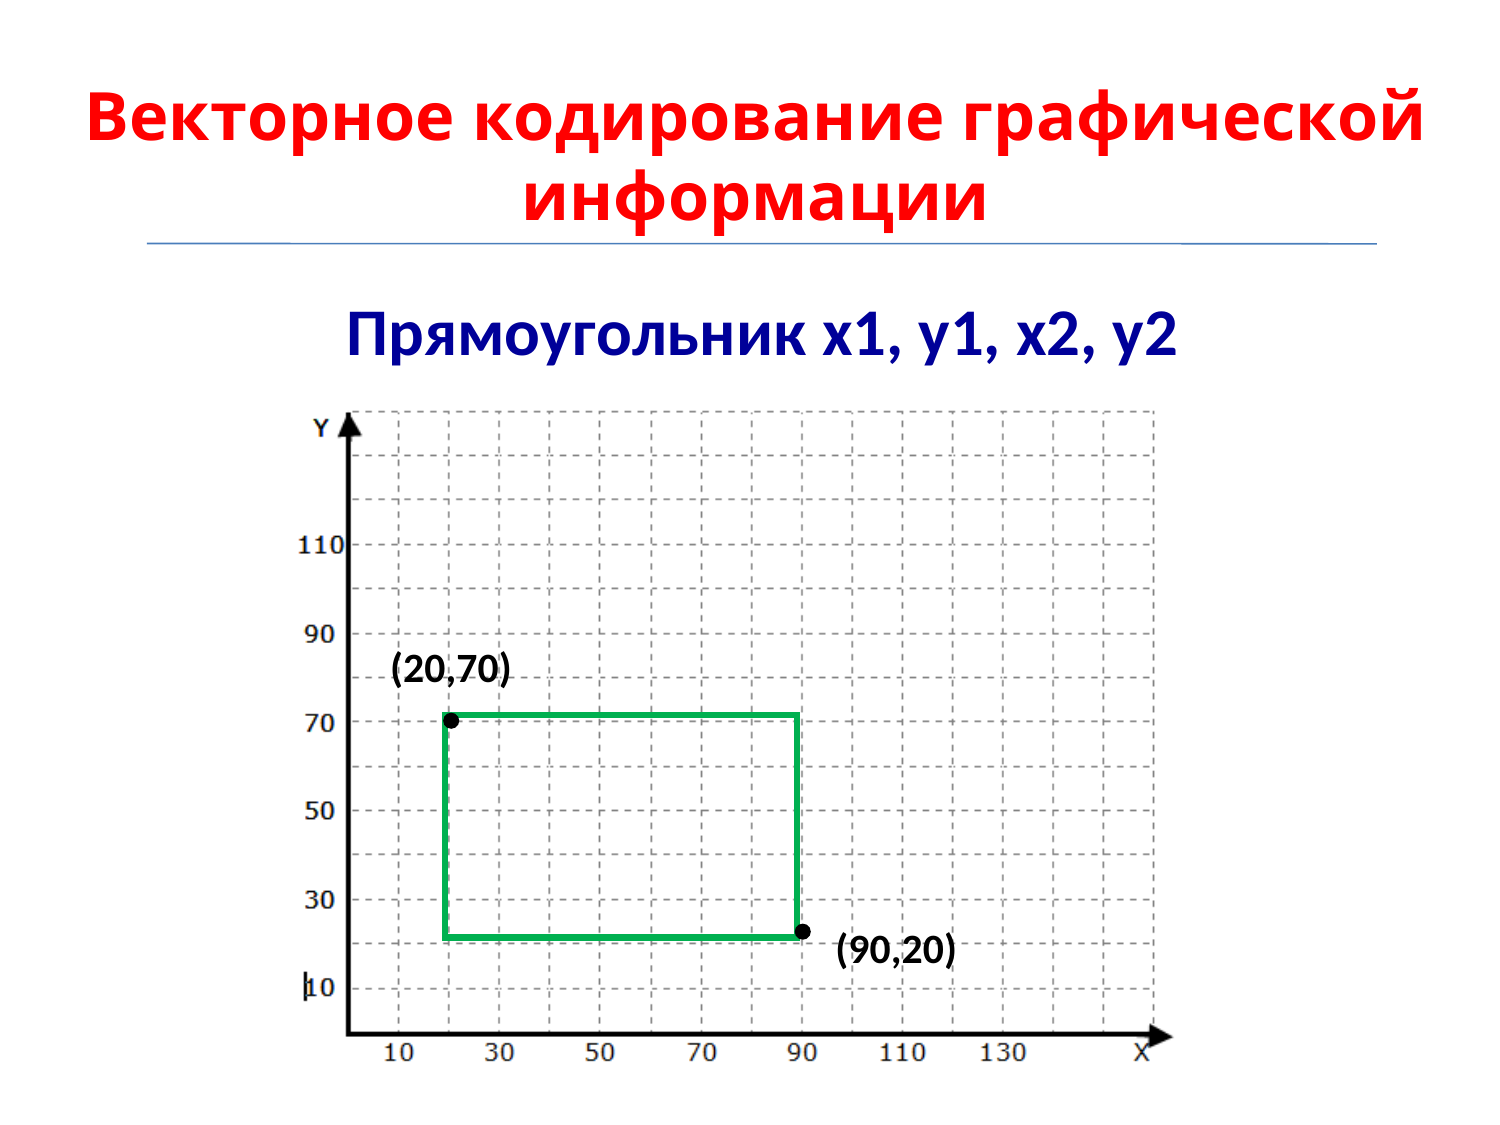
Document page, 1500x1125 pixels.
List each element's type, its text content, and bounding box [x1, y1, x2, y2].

text_box [445, 714, 458, 727]
text_box [796, 925, 809, 938]
picture [285, 375, 1184, 1083]
text_box (90,20) [820, 914, 973, 980]
text_box Прямоугольник x1, y1, x2, y2 [331, 281, 1194, 377]
text_box (20,70) [375, 632, 527, 699]
text_box Векторное кодирование графической информации [64, 66, 1447, 242]
